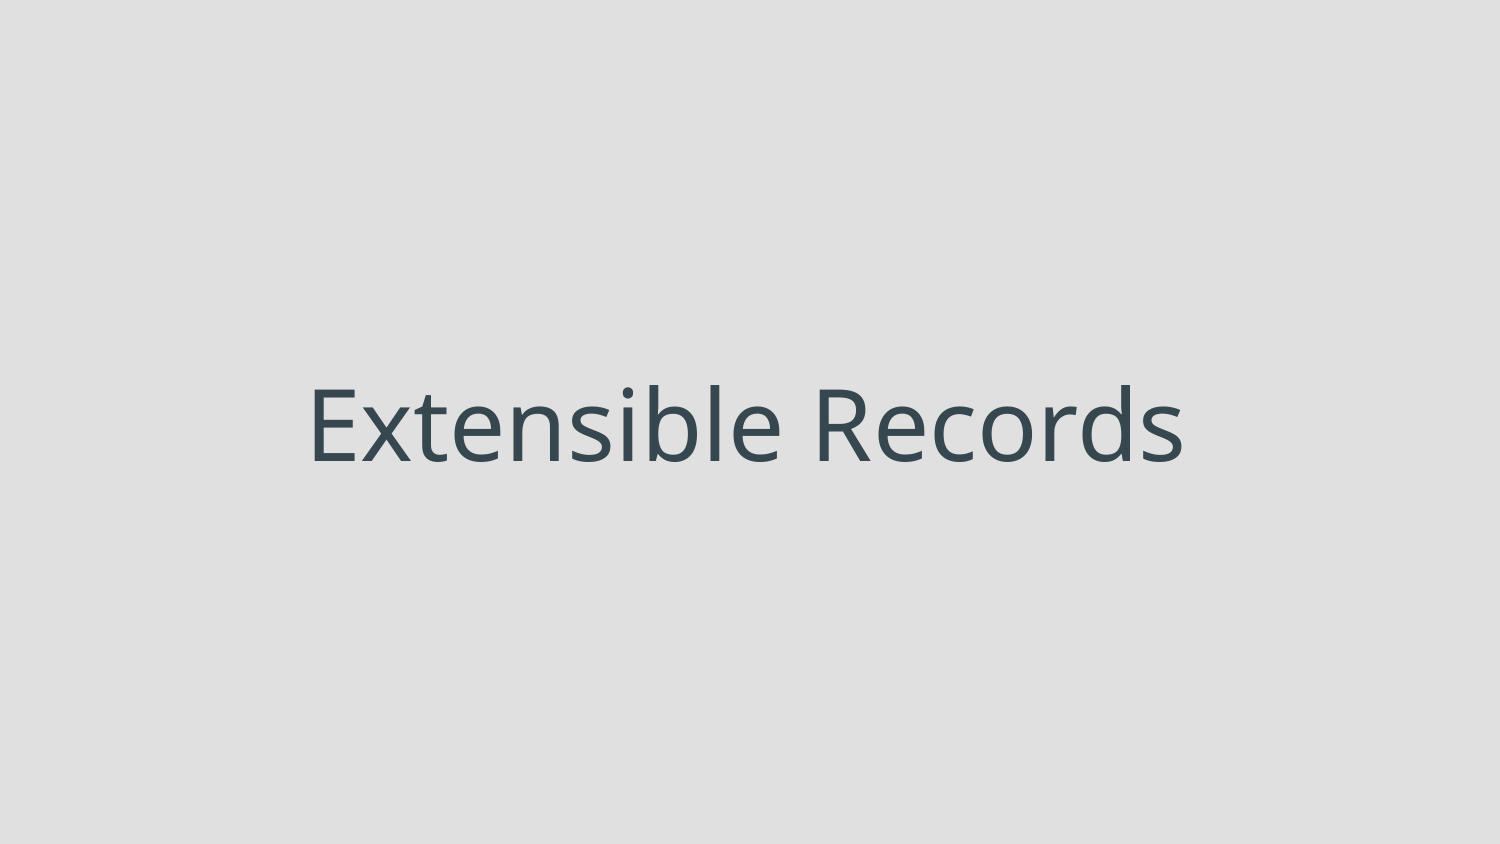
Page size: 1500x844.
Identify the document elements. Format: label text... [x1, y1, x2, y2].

title Extensible Records [80, 86, 1413, 758]
